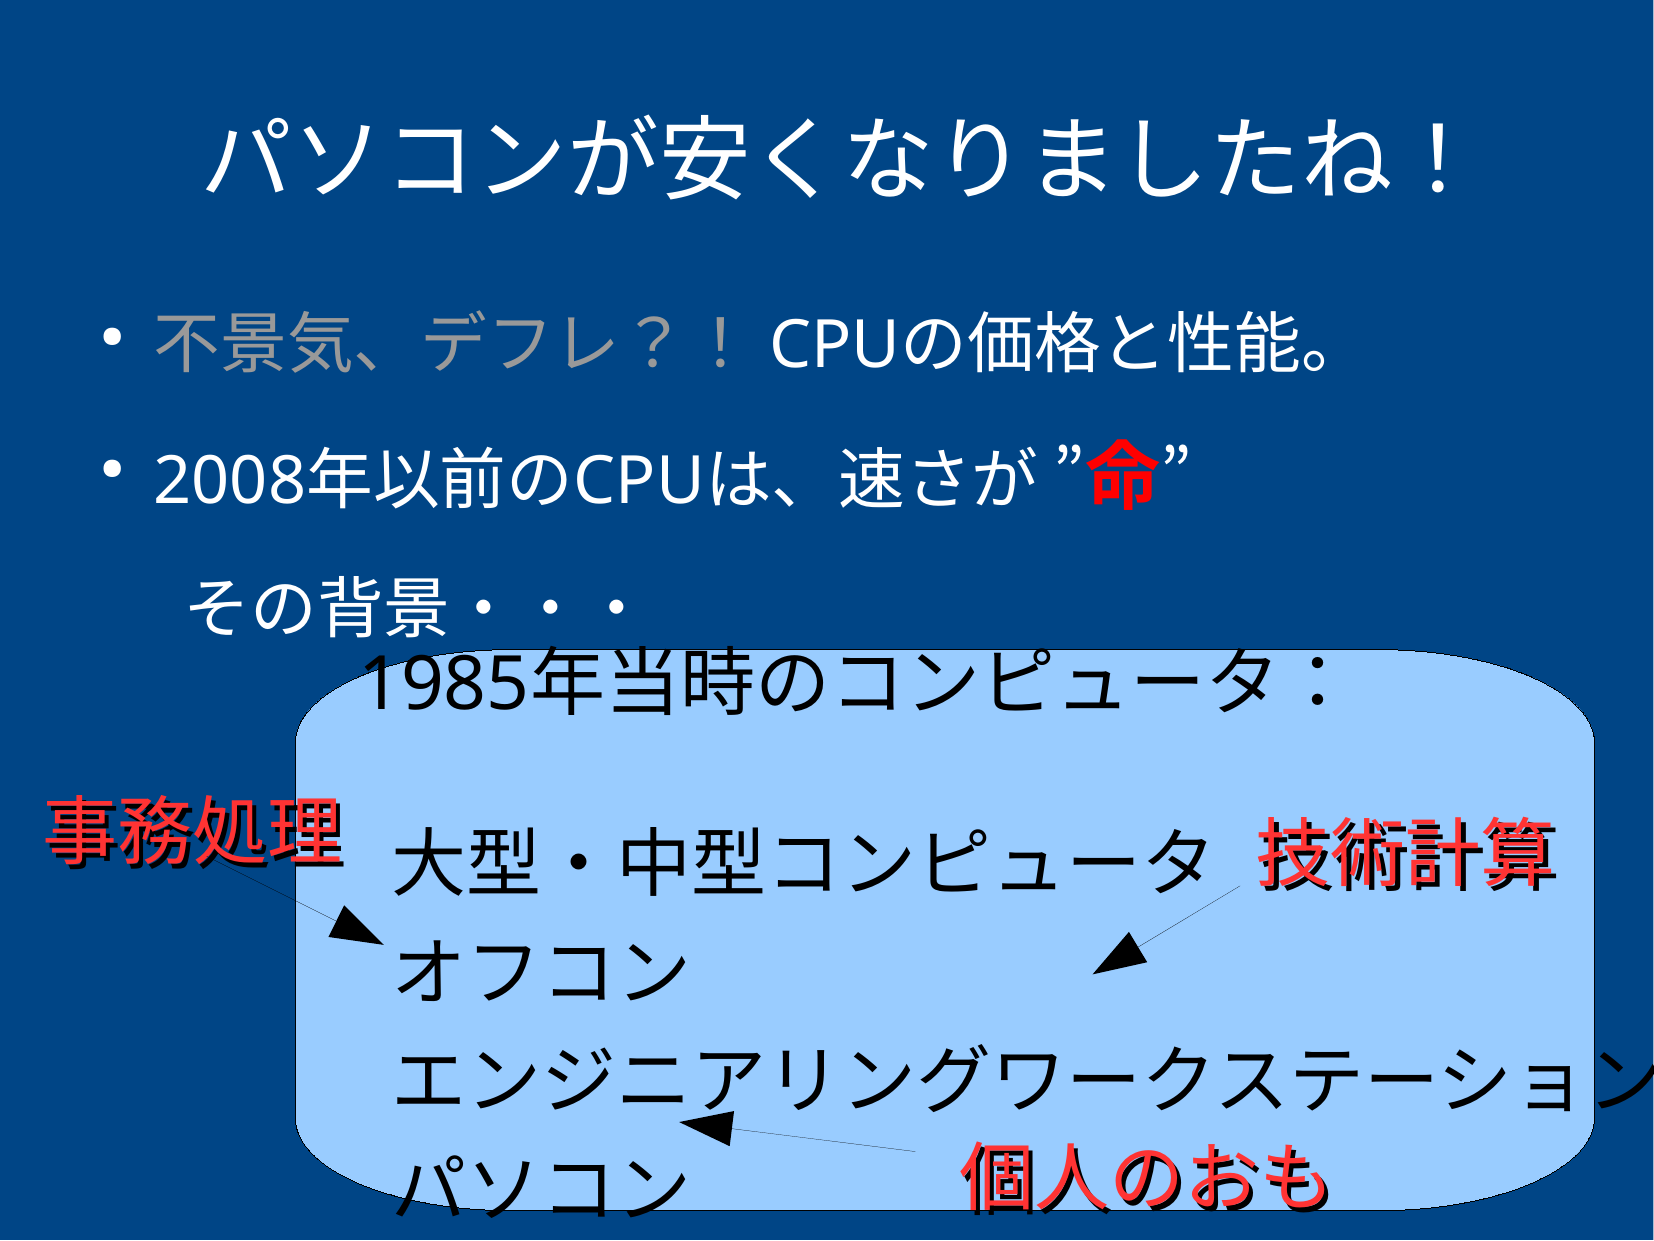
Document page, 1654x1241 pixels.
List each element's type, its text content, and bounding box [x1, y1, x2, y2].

list 不景気、デフレ？！ CPUの価格と性能。 2008年以前のCPUは、速さが ”命” その背景・・・ [82, 290, 1565, 621]
title パソコンが安くなりましたね！ [82, 56, 1571, 250]
text_box 1985年当時のコンピュータ： 大型・中型コンピュータ オフコン エンジニアリングワークステーション パソコン [295, 649, 1595, 1211]
text_box 個人のおもちゃ [944, 1110, 1477, 1201]
text_box 技術計算 [1241, 786, 1625, 877]
text_box 1985年当時のコンピュータ： 大型・中型コンピュータ オフコン エンジニアリングワークステーション パソコン [1316, 1201, 1475, 1211]
text_box 事務処理 [27, 764, 412, 855]
